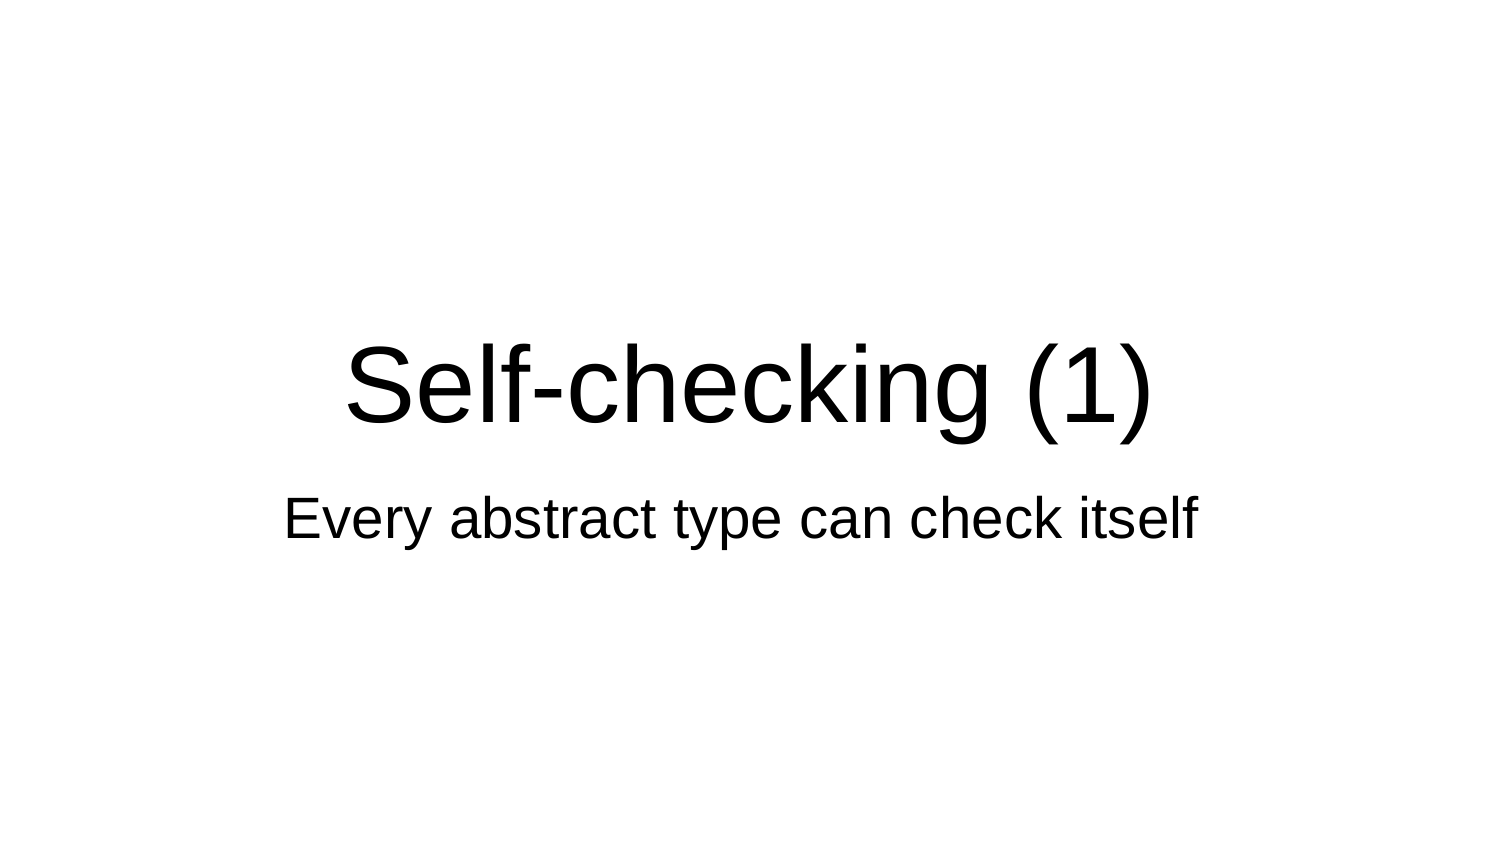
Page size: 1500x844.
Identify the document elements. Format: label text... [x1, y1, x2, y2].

title Self-checking (1) [51, 122, 1449, 459]
subtitle Every abstract type can check itself [51, 464, 1449, 595]
